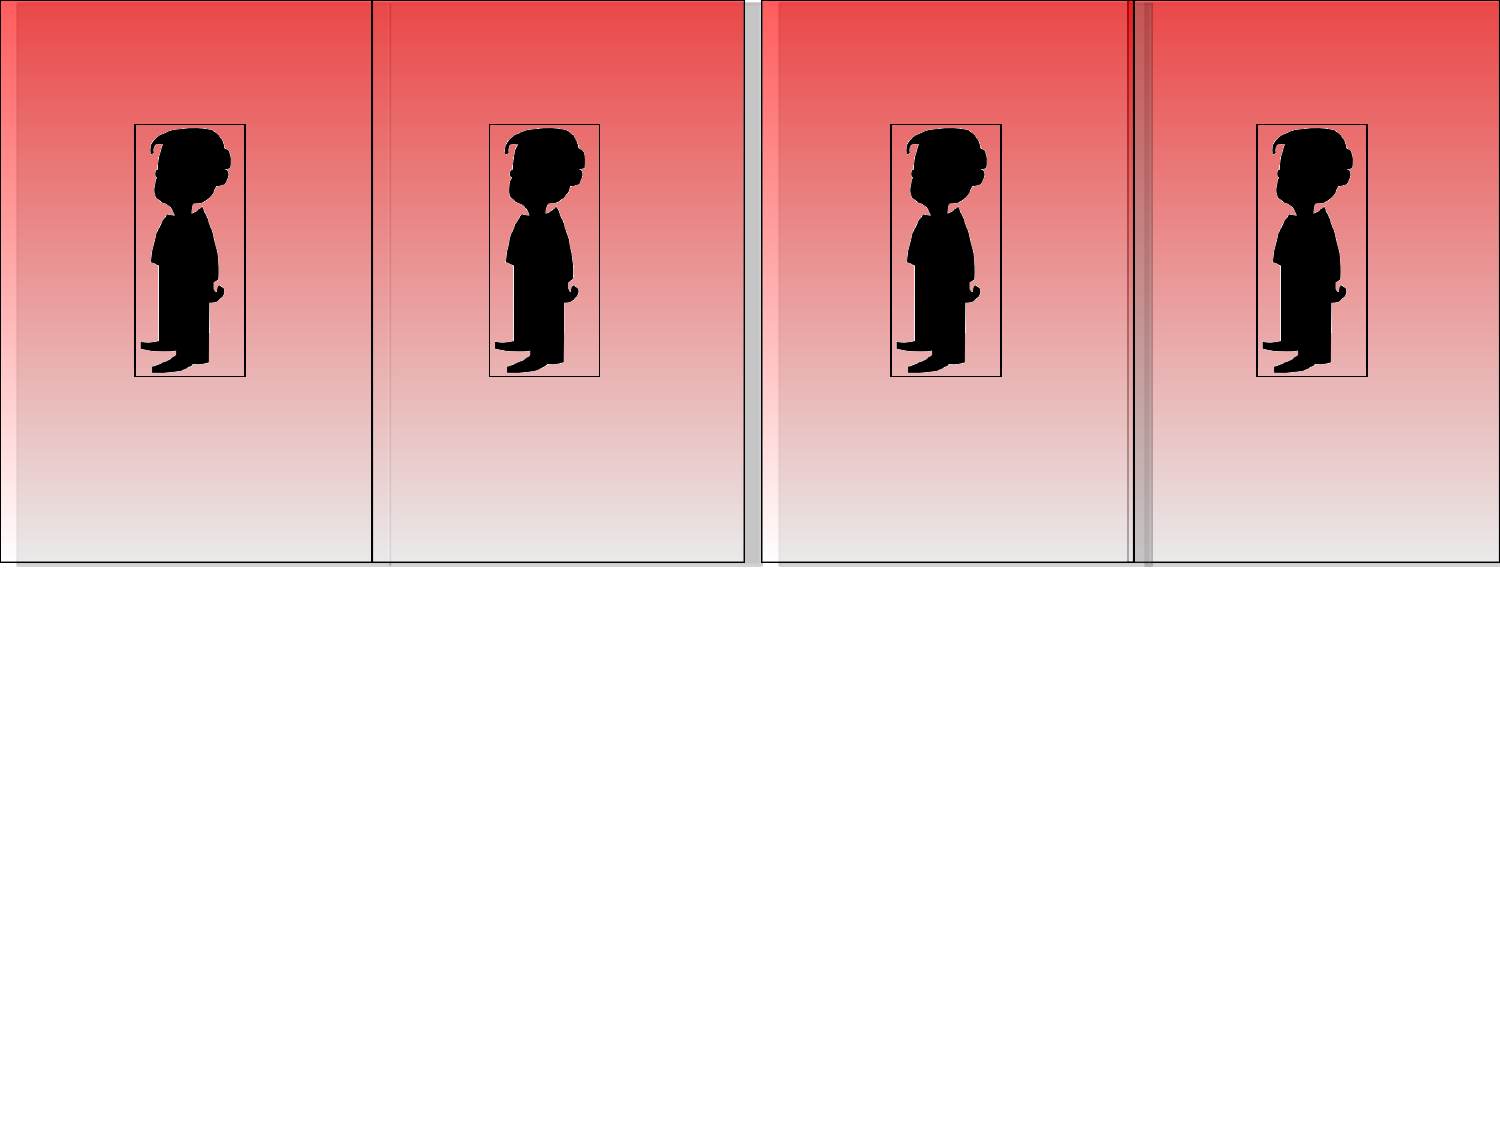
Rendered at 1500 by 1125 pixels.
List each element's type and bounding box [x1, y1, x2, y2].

picture [490, 125, 599, 376]
picture [891, 125, 1001, 376]
picture [135, 125, 245, 376]
text_box [761, 0, 1500, 563]
picture [1257, 125, 1367, 376]
text_box [0, 0, 745, 563]
